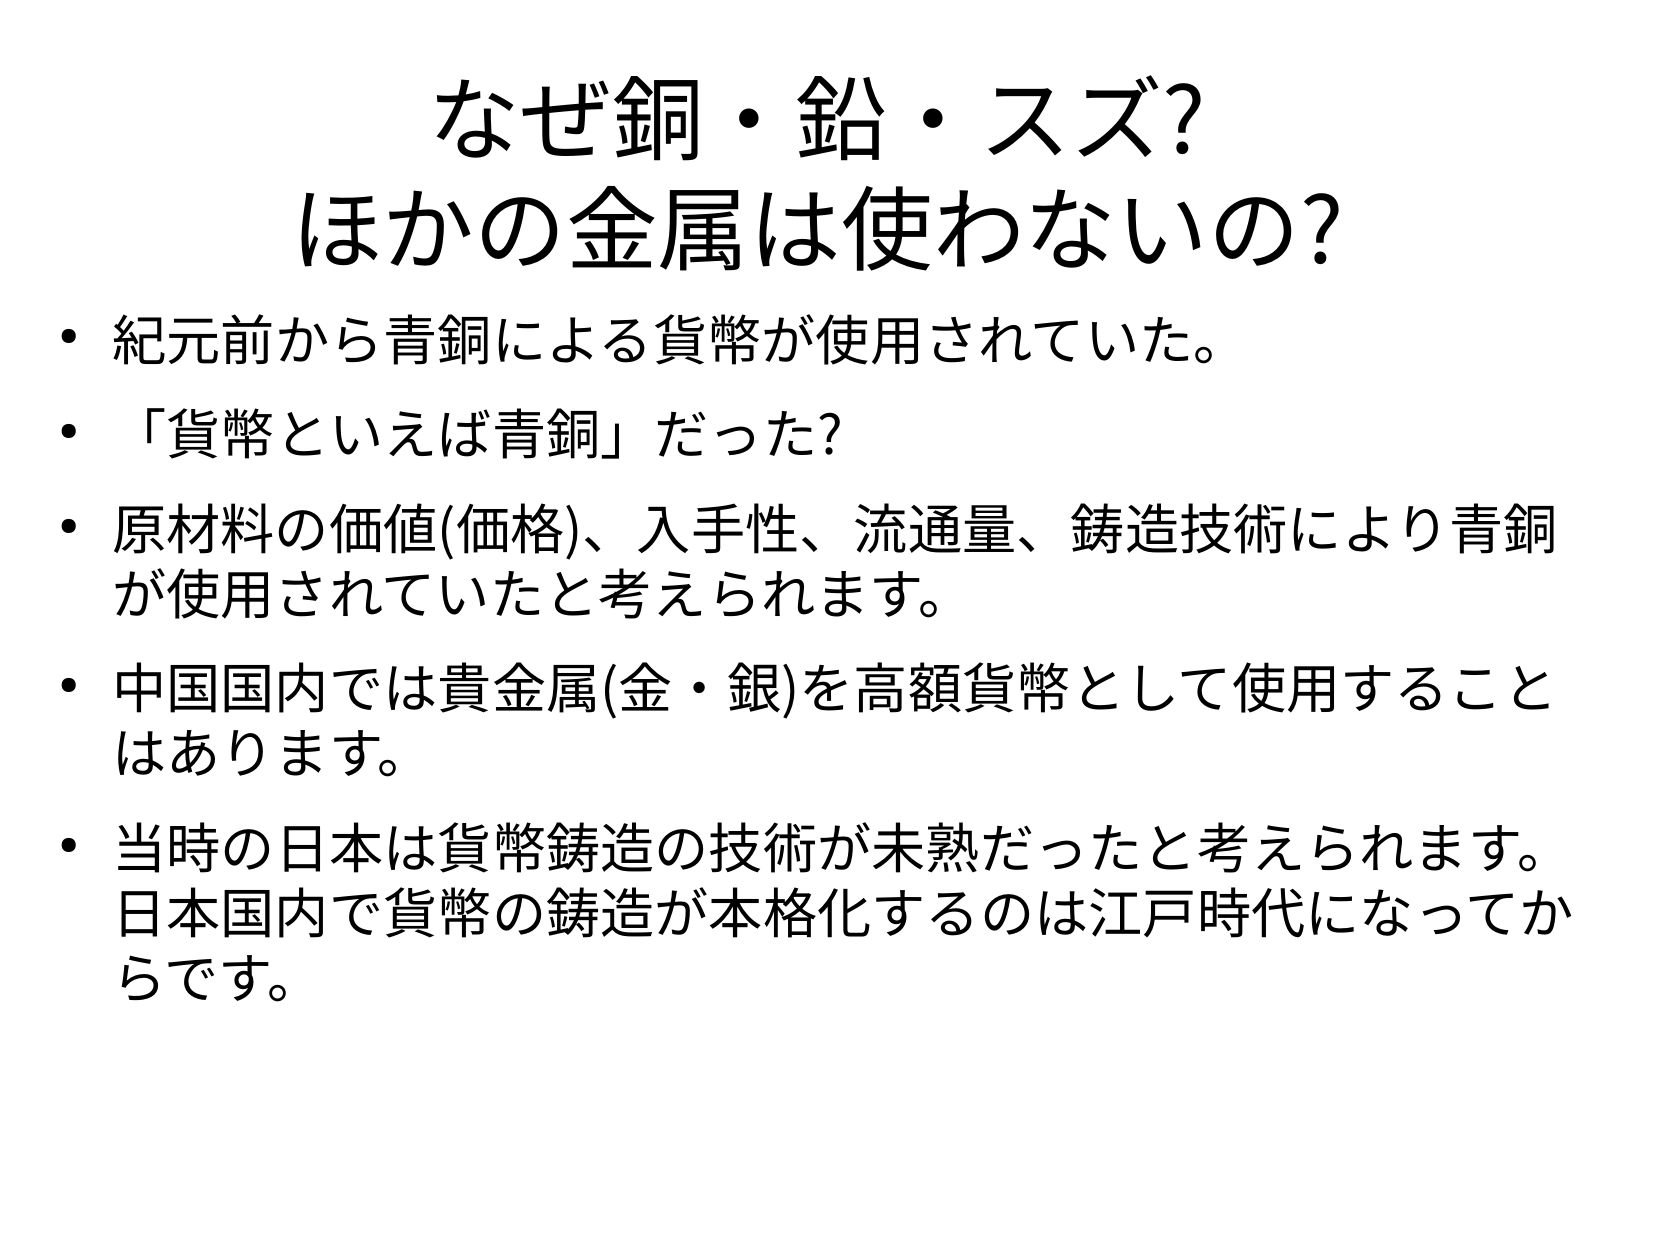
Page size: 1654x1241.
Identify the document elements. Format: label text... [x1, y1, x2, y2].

list 紀元前から青銅による貨幣が使用されていた。 「貨幣といえば青銅」だった? 原材料の価値(価格)、入手性、流通量、鋳造技術により青銅が使用されていたと考えられます。 中国国内では貴金属(金・銀)を高額貨幣として使用することはあります。 当時の日本は貨幣鋳造の技術が未熟だったと考えられます。日本国内で貨幣の鋳造が本格化するのは江戸時代になってからです。 [41, 211, 1610, 1241]
title なぜ銅・鉛・スズ? ほかの金属は使わないの? [73, 56, 1562, 211]
